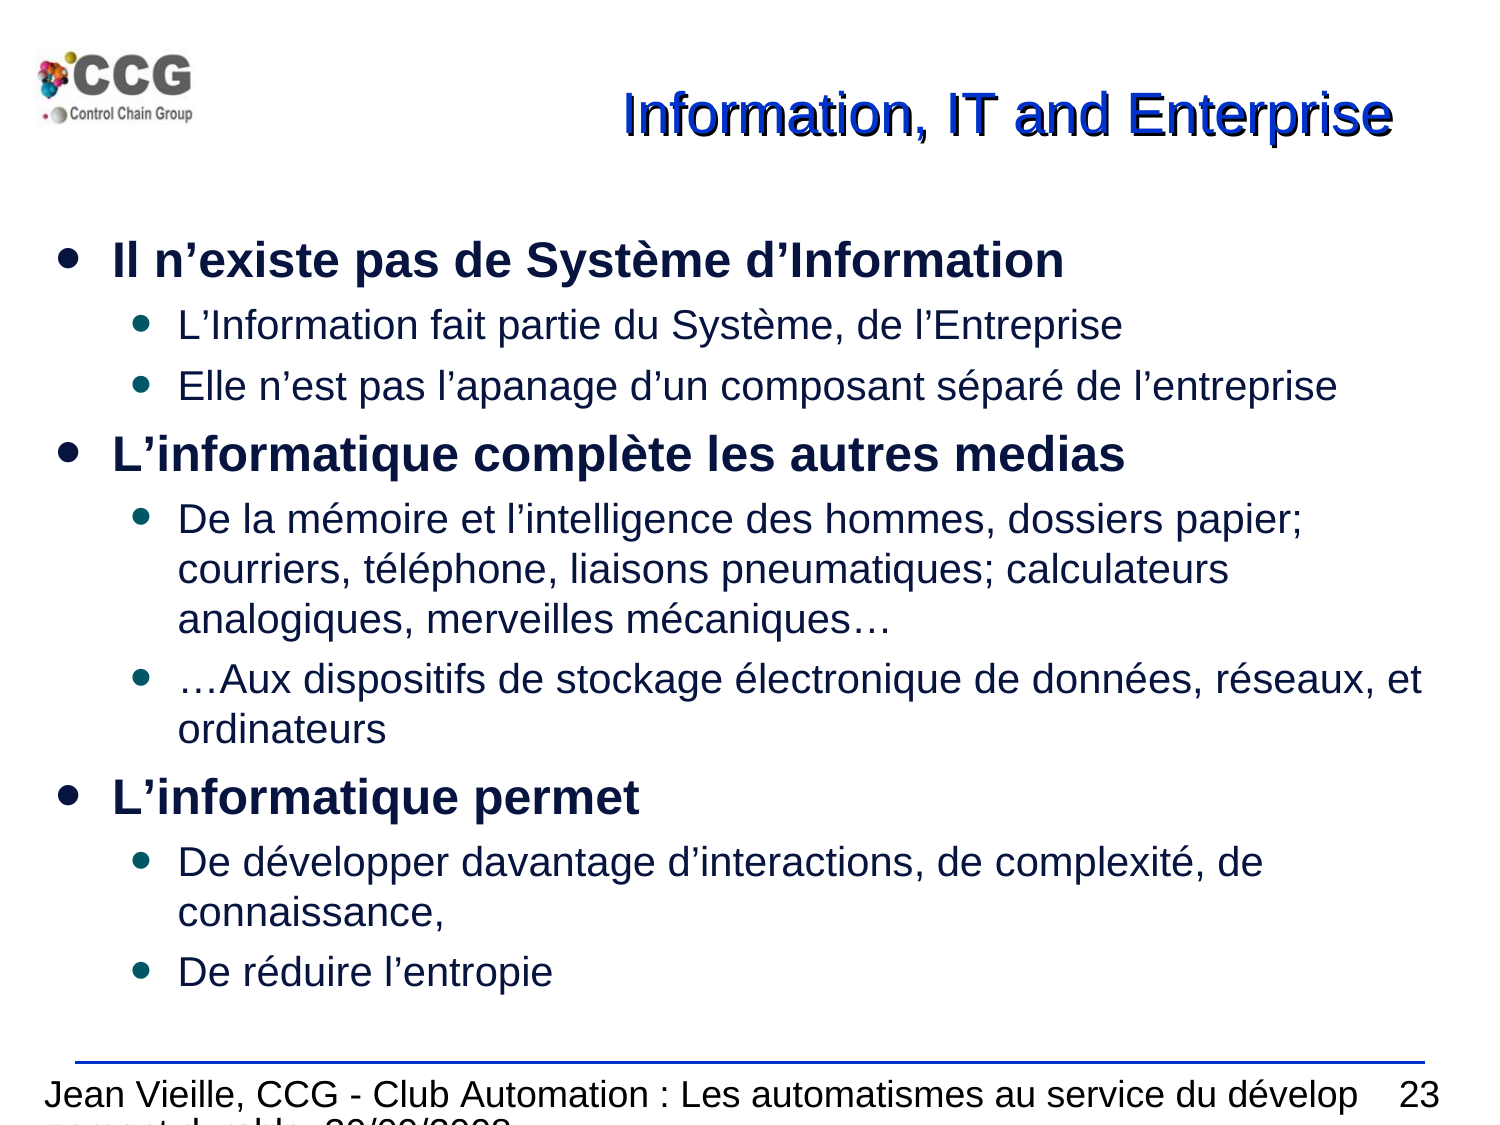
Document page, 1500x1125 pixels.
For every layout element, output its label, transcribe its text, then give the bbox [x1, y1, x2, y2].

picture [35, 48, 195, 129]
title Information, IT and Enterprise [236, 45, 1426, 176]
list Il n’existe pas de Système d’Information L’Information fait partie du Système, de l’Entreprise Elle n’est pas l’apanage d’un composant séparé de l’entreprise L’informatique complète les autres medias De la mémoire et l’intelligence des hommes, dossiers papier; courriers, téléphone, liaisons pneumatiques; calculateurs analogiques, merveilles mécaniques… …Aux dispositifs de stockage électronique de données, réseaux, et ordinateurs L’informatique permet De développer davantage d’interactions, de complexité, de connaissance, De réduire l’entropie [41, 220, 1459, 1041]
